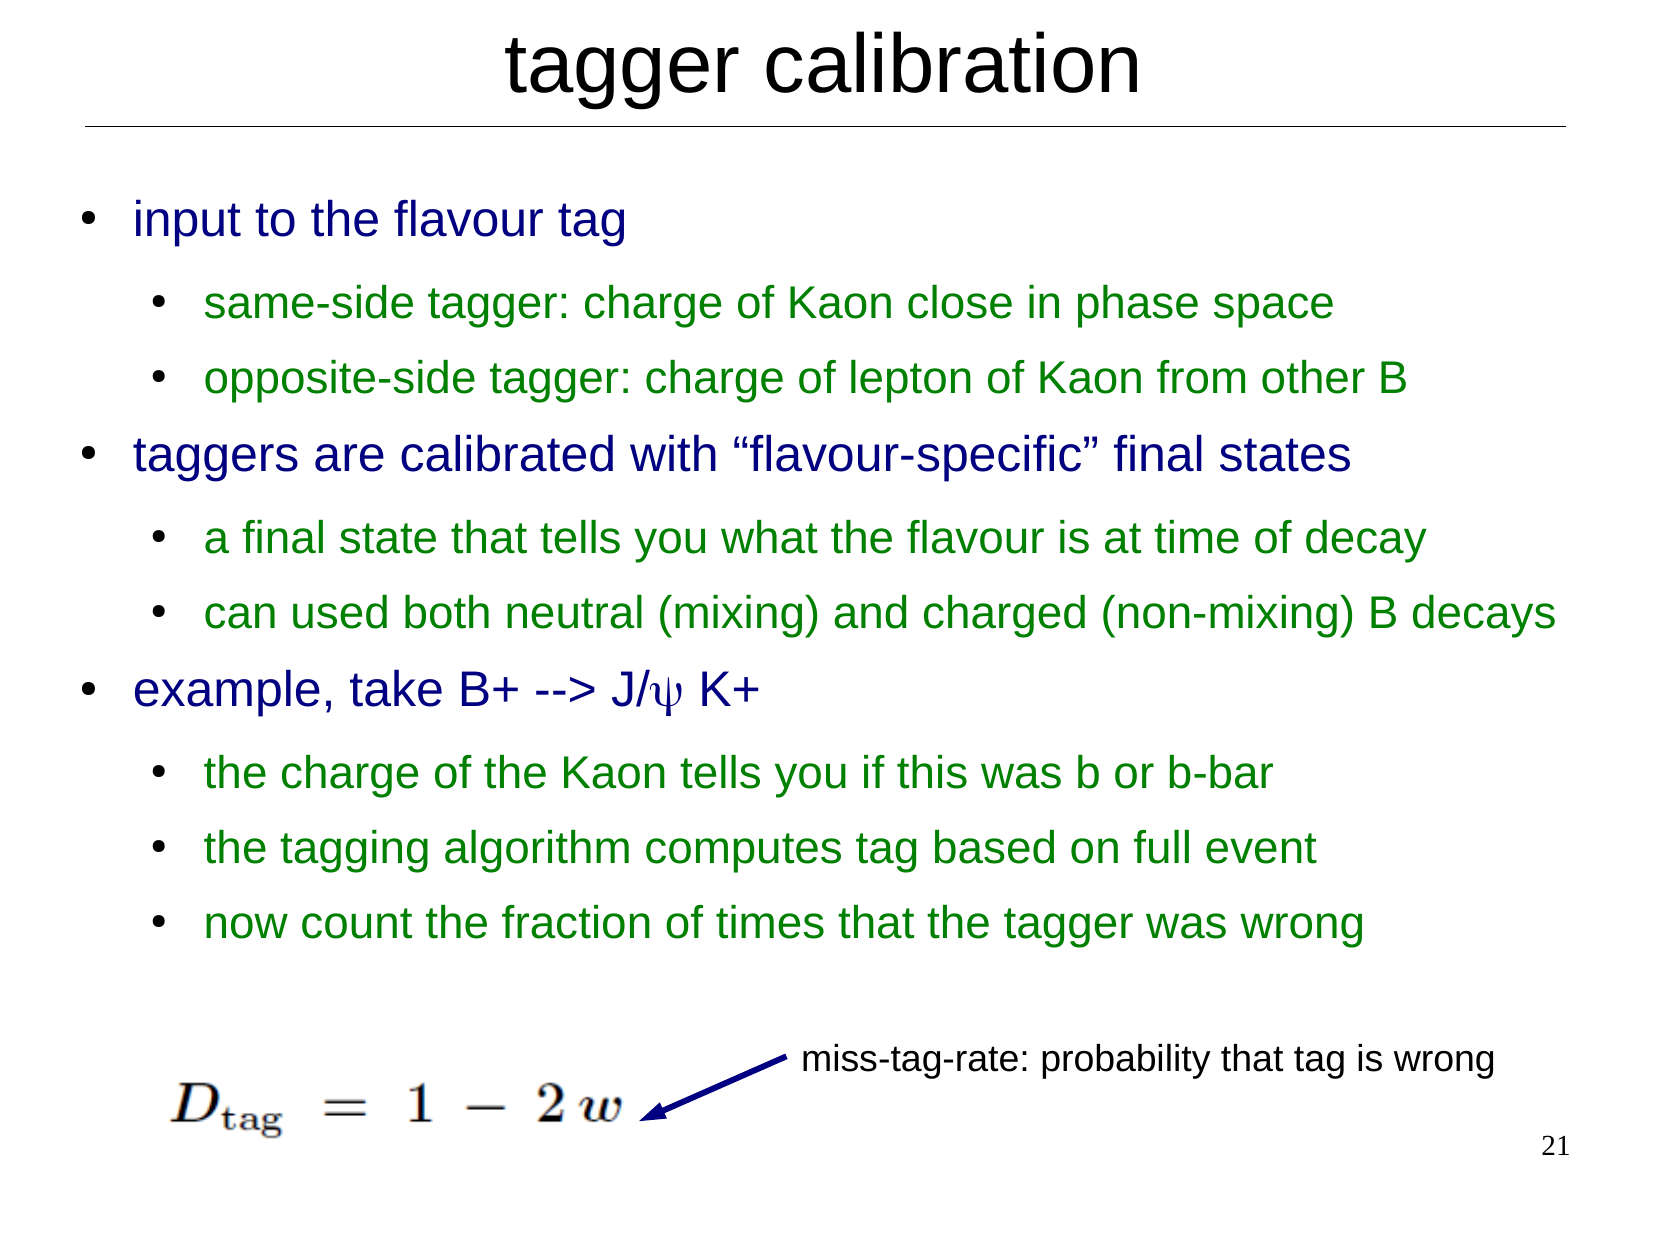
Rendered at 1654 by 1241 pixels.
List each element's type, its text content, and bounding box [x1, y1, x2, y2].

list input to the flavour tag same-side tagger: charge of Kaon close in phase space opposite-side tagger: charge of lepton of Kaon from other B taggers are calibrated with “flavour-specific” final states a final state that tells you what the flavour is at time of decay can used both neutral (mixing) and charged (non-mixing) B decays example, take B+ --> J/y K+ the charge of the Kaon tells you if this was b or b-bar the tagging algorithm computes tag based on full event now count the fraction of times that the tagger was wrong [61, 191, 1624, 958]
picture [141, 1055, 654, 1173]
text_box miss-tag-rate: probability that tag is wrong [786, 1029, 1512, 1087]
title tagger calibration [79, 5, 1568, 121]
